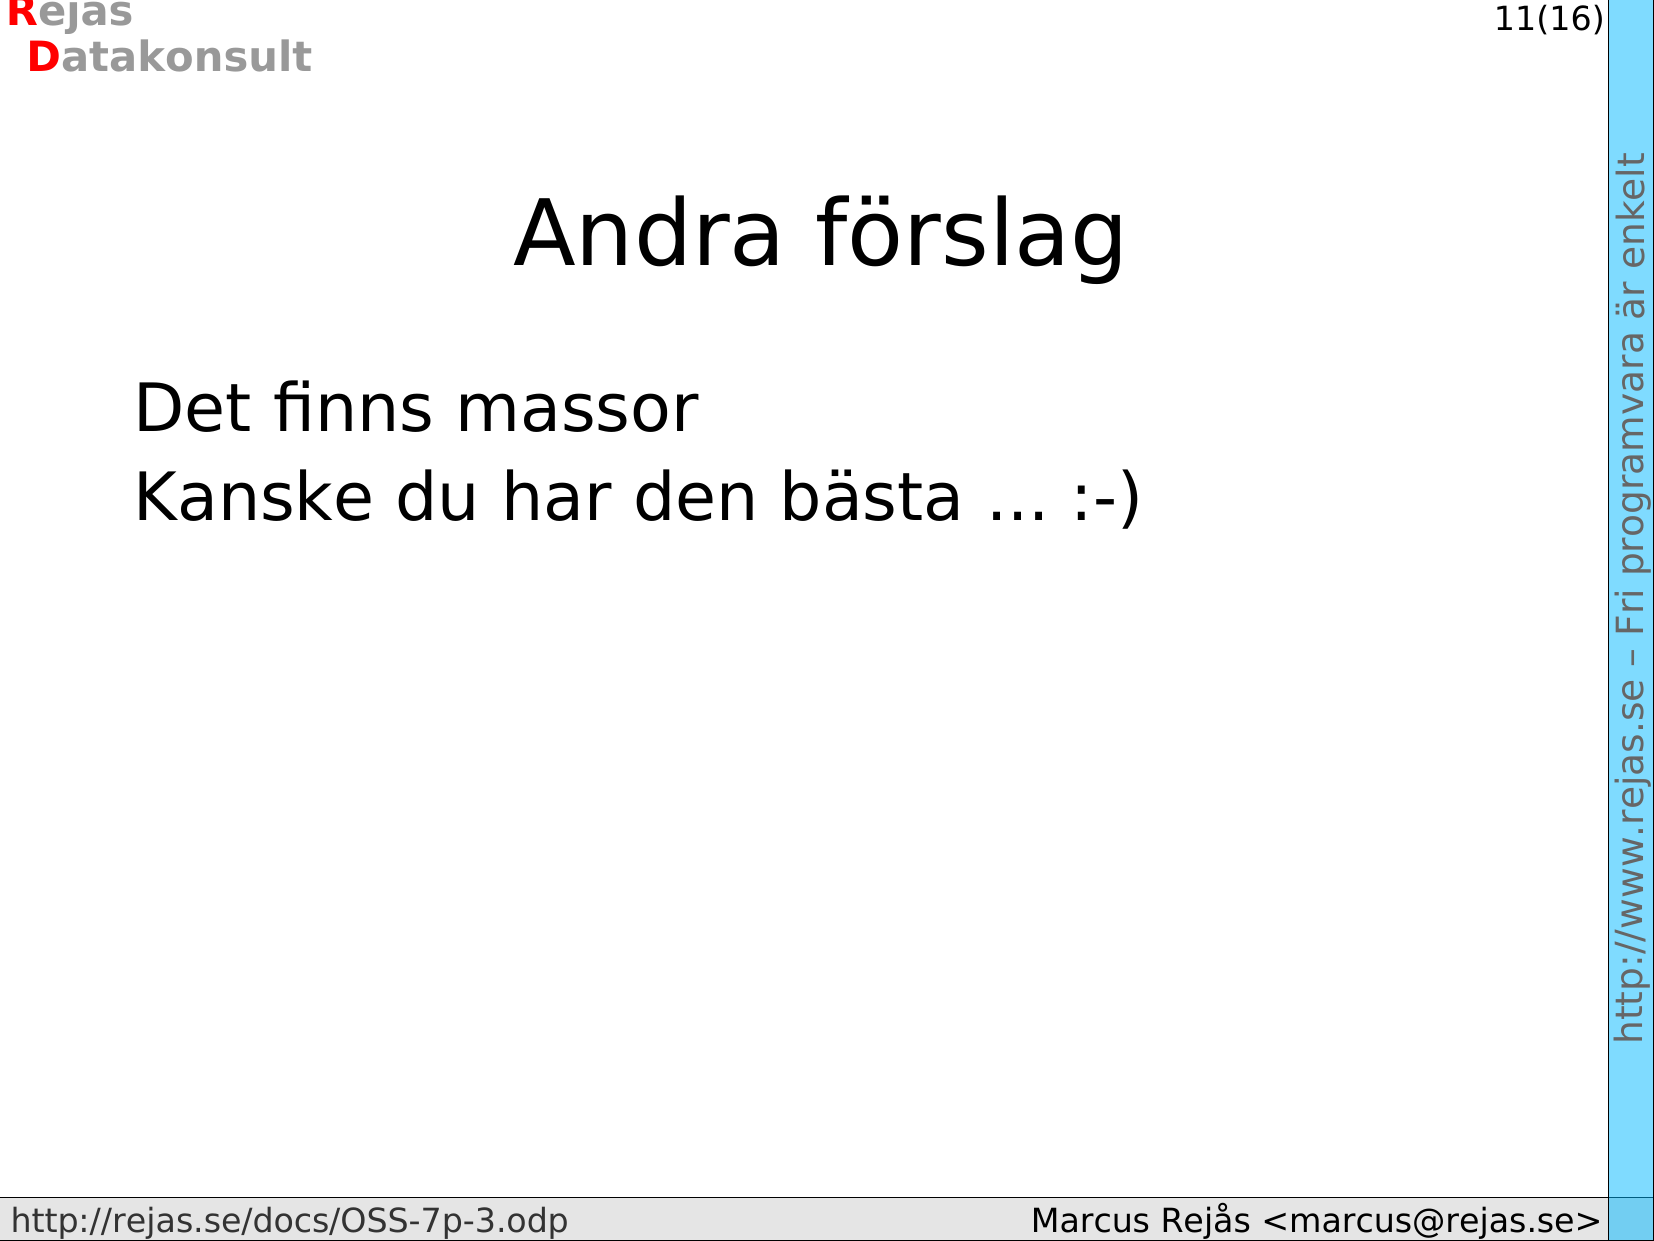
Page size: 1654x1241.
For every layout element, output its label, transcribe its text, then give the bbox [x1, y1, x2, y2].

title Andra förslag [115, 130, 1528, 338]
list Det finns massor Kanske du har den bästa ... :-) [115, 368, 1528, 1165]
